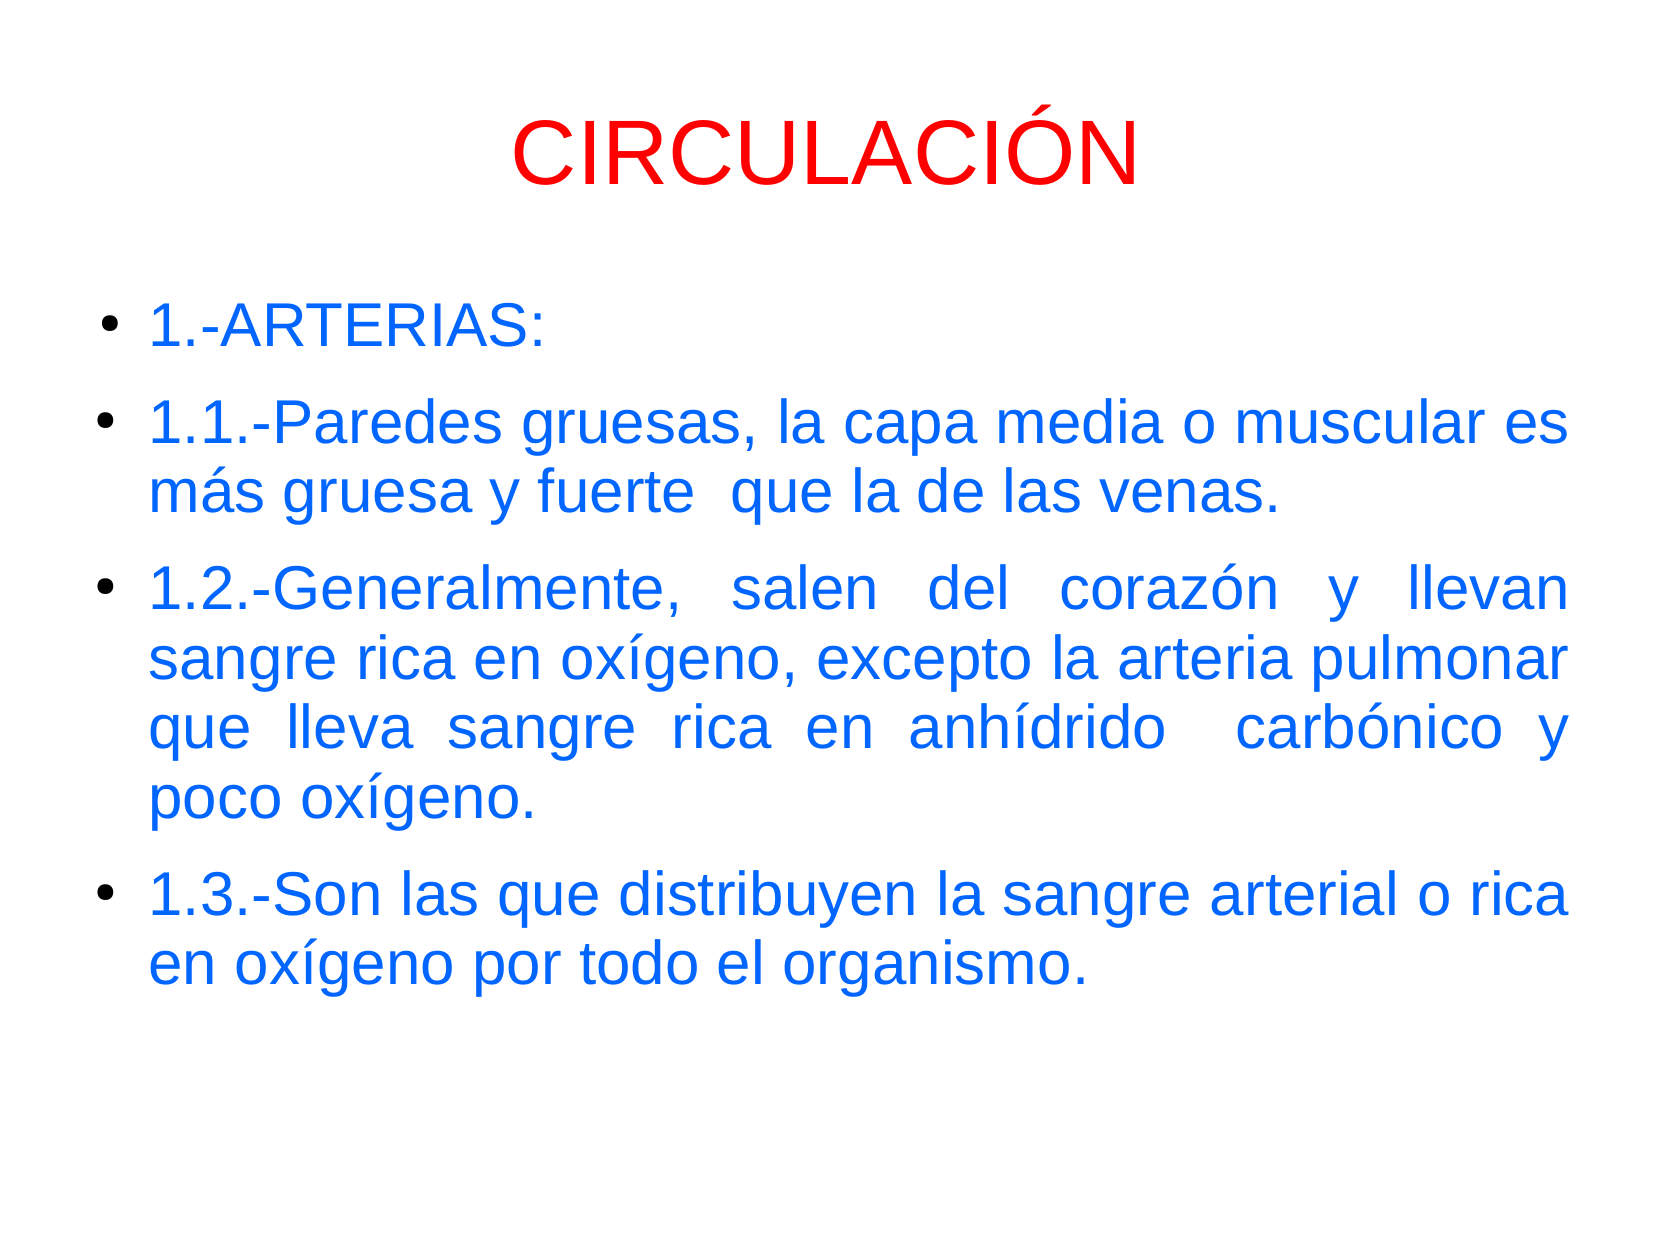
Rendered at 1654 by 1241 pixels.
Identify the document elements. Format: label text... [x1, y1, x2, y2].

list 1.-ARTERIAS: 1.1.-Paredes gruesas, la capa media o muscular es más gruesa y fuerte que la de las venas. 1.2.-Generalmente, salen del corazón y llevan sangre rica en oxígeno, excepto la arteria pulmonar que lleva sangre rica en anhídrido carbónico y poco oxígeno. 1.3.-Son las que distribuyen la sangre arterial o rica en oxígeno por todo el organismo. [82, 290, 1571, 1010]
title CIRCULACIÓN [82, 49, 1571, 257]
